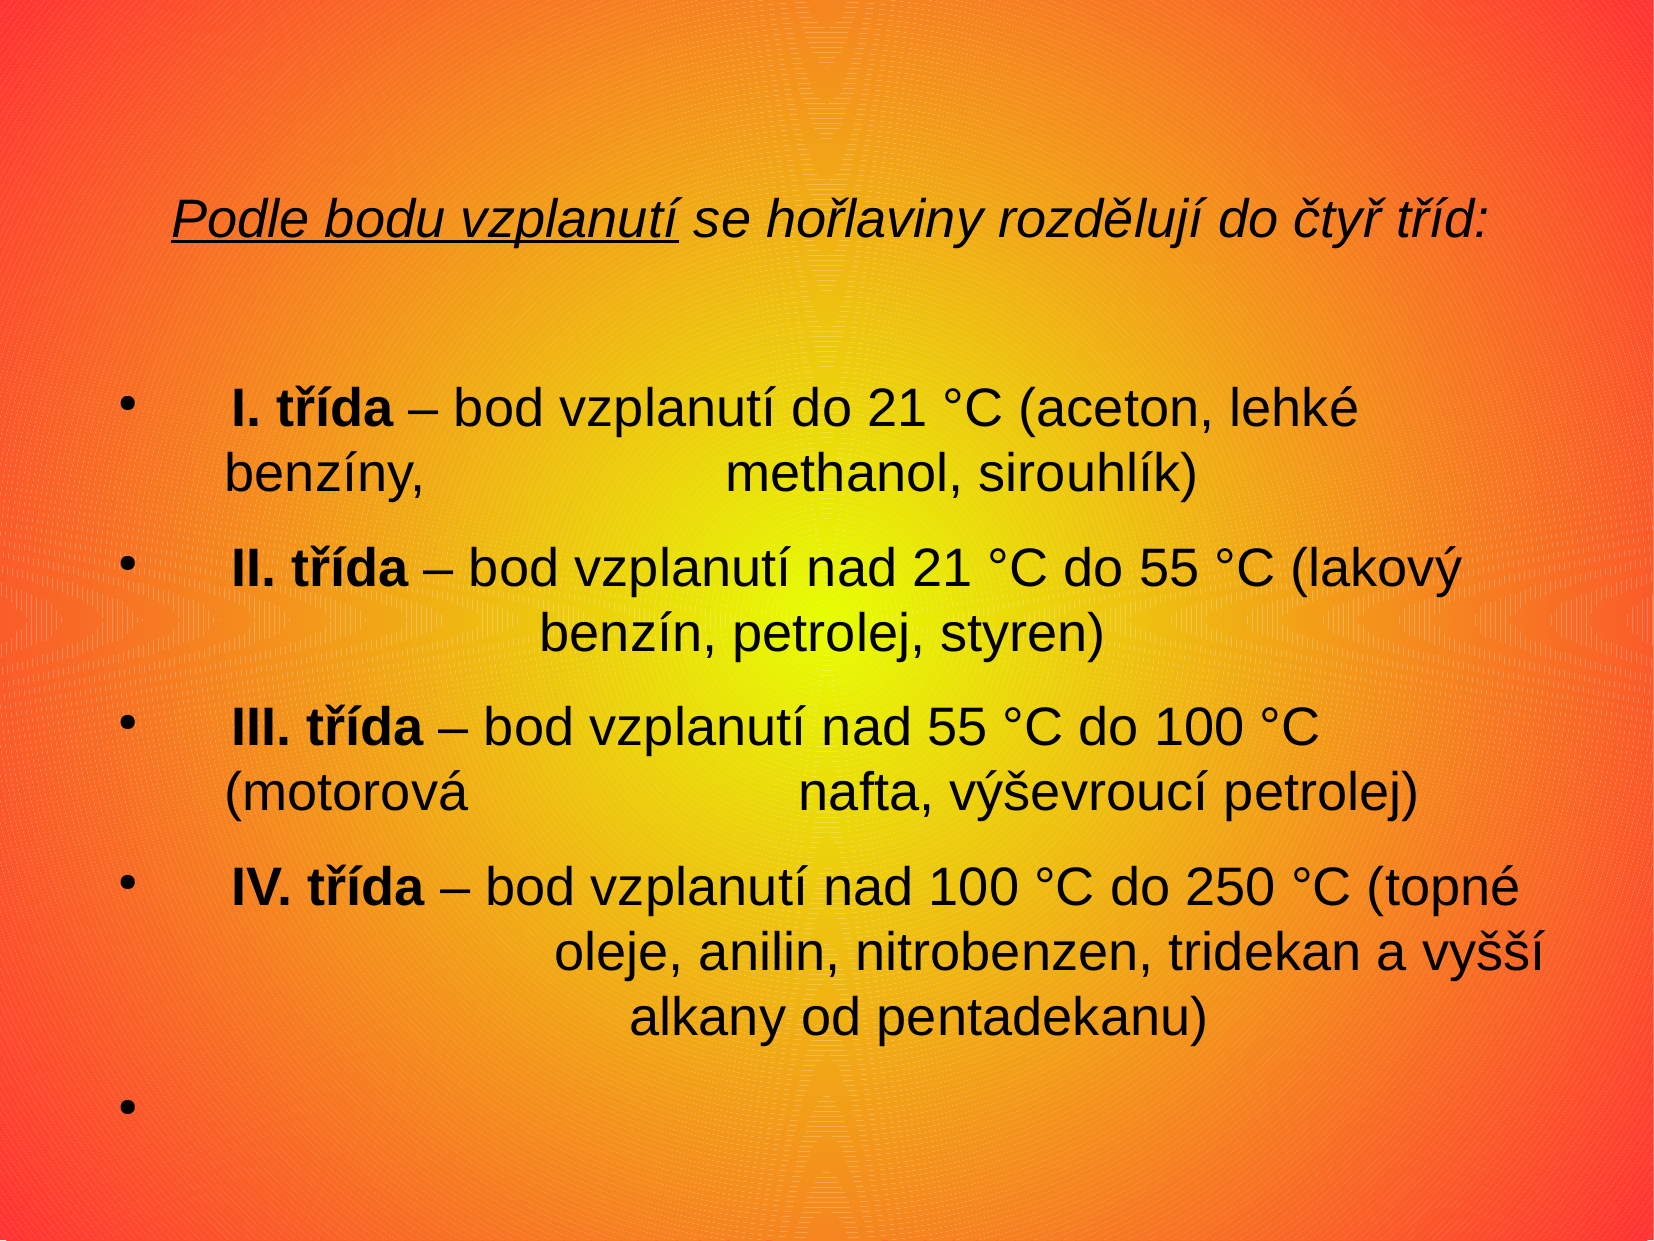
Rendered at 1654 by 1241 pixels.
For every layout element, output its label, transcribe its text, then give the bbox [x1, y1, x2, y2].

list Podle bodu vzplanutí se hořlaviny rozdělují do čtyř tříd: I. třída – bod vzplanutí do 21 °C (aceton, lehké benzíny, methanol, sirouhlík) II. třída – bod vzplanutí nad 21 °C do 55 °C (lakový benzín, petrolej, styren) III. třída – bod vzplanutí nad 55 °C do 100 °C (motorová nafta, výševroucí petrolej) IV. třída – bod vzplanutí nad 100 °C do 250 °C (topné oleje, anilin, nitrobenzen, tridekan a vyšší alkany od pentadekanu) [82, 183, 1571, 1093]
